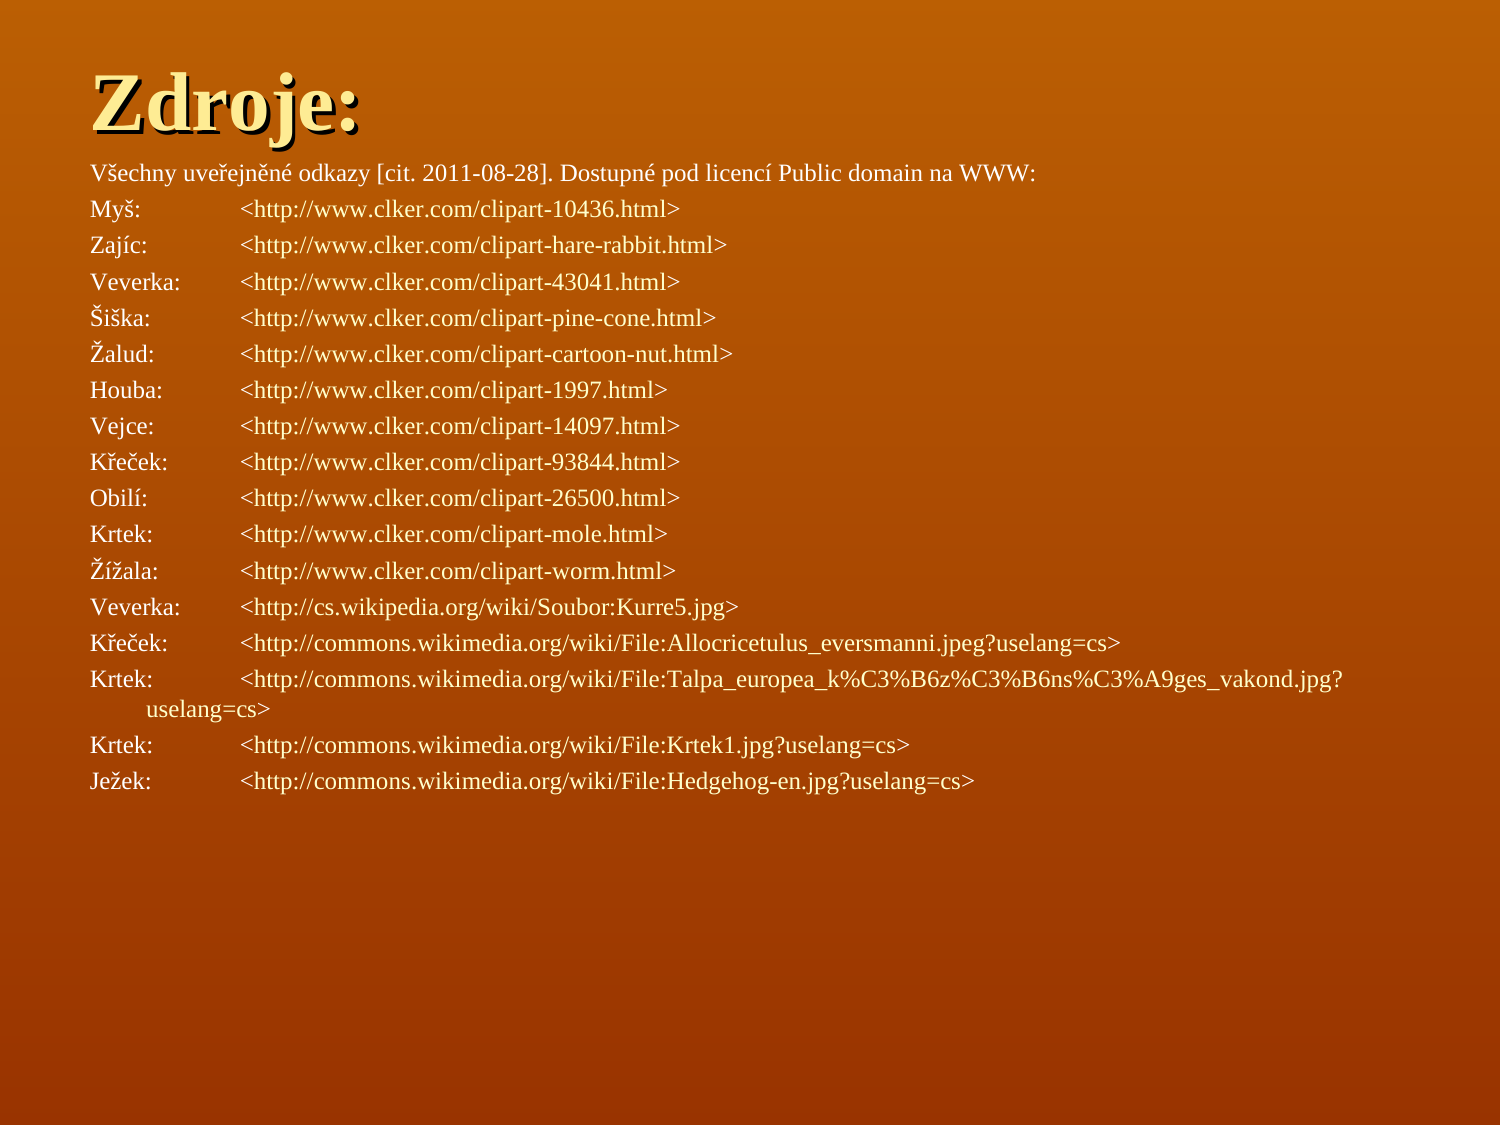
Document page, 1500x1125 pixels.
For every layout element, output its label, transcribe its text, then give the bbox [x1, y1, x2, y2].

title Zdroje: [74, 39, 455, 156]
list Všechny uveřejněné odkazy [cit. 2011-08-28]. Dostupné pod licencí Public domain na WWW: Myš: <http://www.clker.com/clipart-10436.html> Zajíc: <http://www.clker.com/clipart-hare-rabbit.html> Veverka: <http://www.clker.com/clipart-43041.html> Šiška: <http://www.clker.com/clipart-pine-cone.html> Žalud: <http://www.clker.com/clipart-cartoon-nut.html> Houba: <http://www.clker.com/clipart-1997.html> Vejce: <http://www.clker.com/clipart-14097.html> Křeček: <http://www.clker.com/clipart-93844.html> Obilí: <http://www.clker.com/clipart-26500.html> Krtek: <http://www.clker.com/clipart-mole.html> Žížala: <http://www.clker.com/clipart-worm.html> Veverka: <http://cs.wikipedia.org/wiki/Soubor:Kurre5.jpg> Křeček: <http://commons.wikimedia.org/wiki/File:Allocricetulus_eversmanni.jpeg?uselang=cs> Krtek: <http://commons.wikimedia.org/wiki/File:Talpa_europea_k%C3%B6z%C3%B6ns%C3%A9ges_vakond.jpg?uselang=cs> Krtek: <http://commons.wikimedia.org/wiki/File:Krtek1.jpg?uselang=cs> Ježek: <http://commons.wikimedia.org/wiki/File:Hedgehog-en.jpg?uselang=cs> [75, 148, 1426, 1006]
